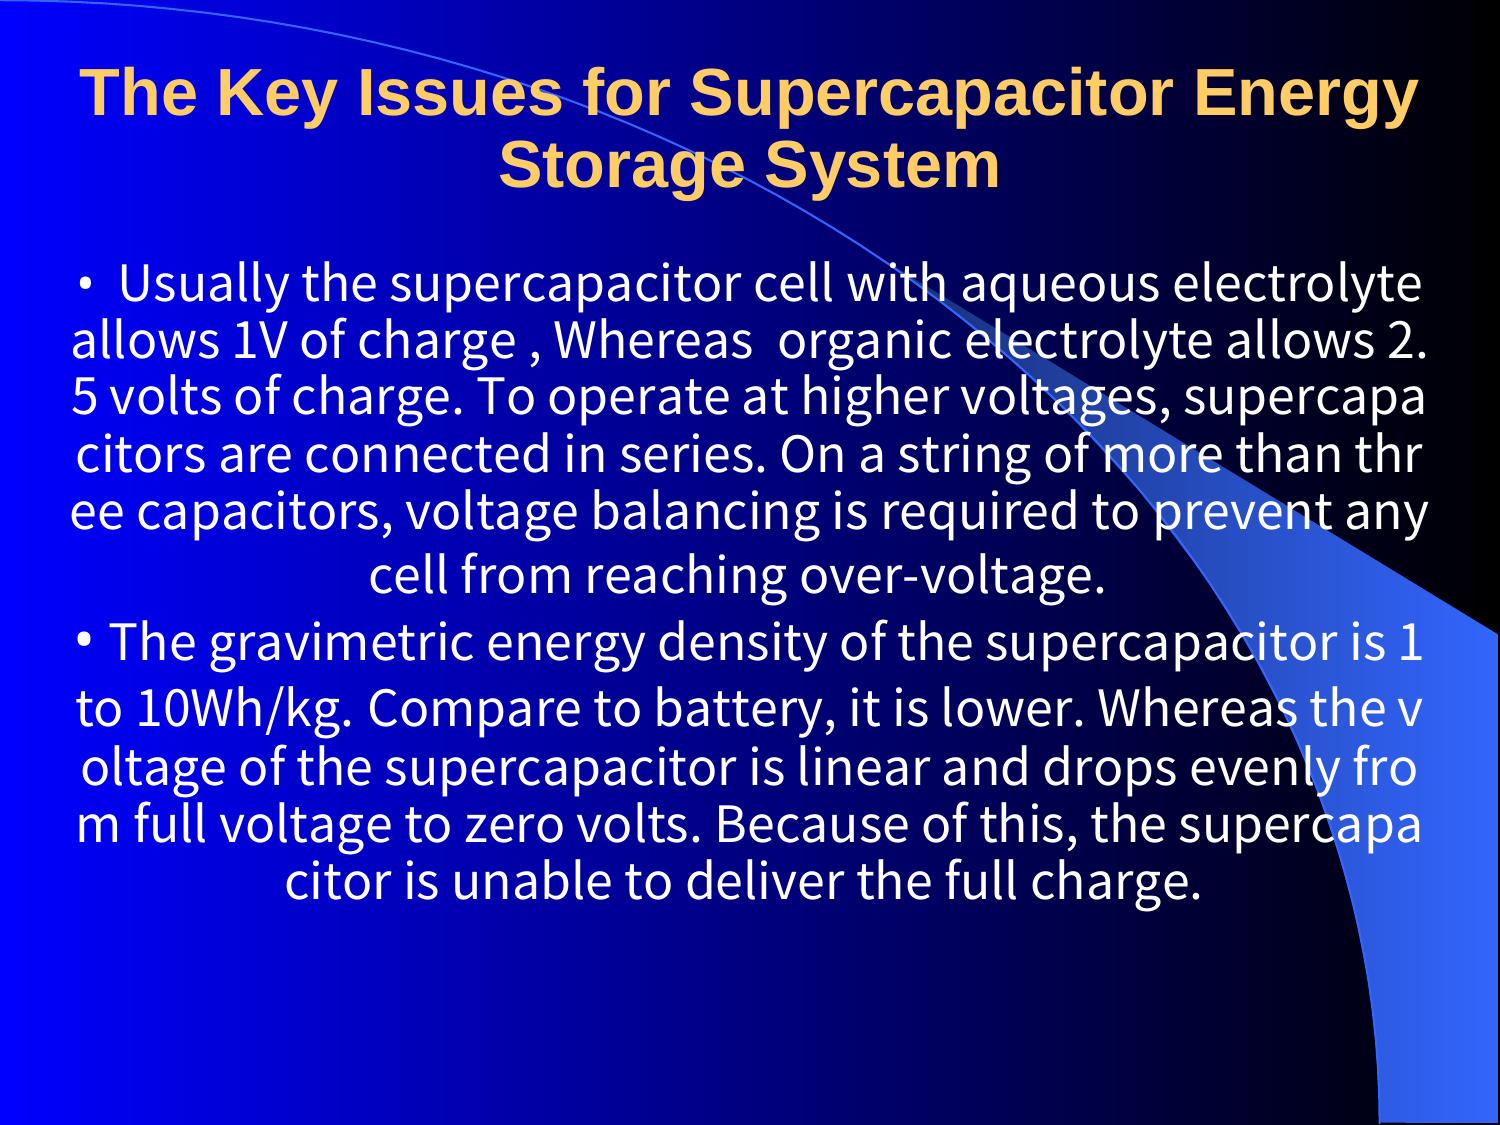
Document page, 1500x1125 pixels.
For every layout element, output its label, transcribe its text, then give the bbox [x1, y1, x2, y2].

text_box The Key Issues for Supercapacitor Energy Storage System Usually the supercapacitor cell with aqueous electrolyte allows 1V of charge , Whereas organic electrolyte allows 2.5 volts of charge. To operate at higher voltages, supercapacitors are connected in series. On a string of more than three capacitors, voltage balancing is required to prevent any cell from reaching over-voltage. The gravimetric energy density of the supercapacitor is 1 to 10Wh/kg. Compare to battery, it is lower. Whereas the voltage of the supercapacitor is linear and drops evenly from full voltage to zero volts. Because of this, the supercapacitor is unable to deliver the full charge. [50, 50, 1451, 919]
